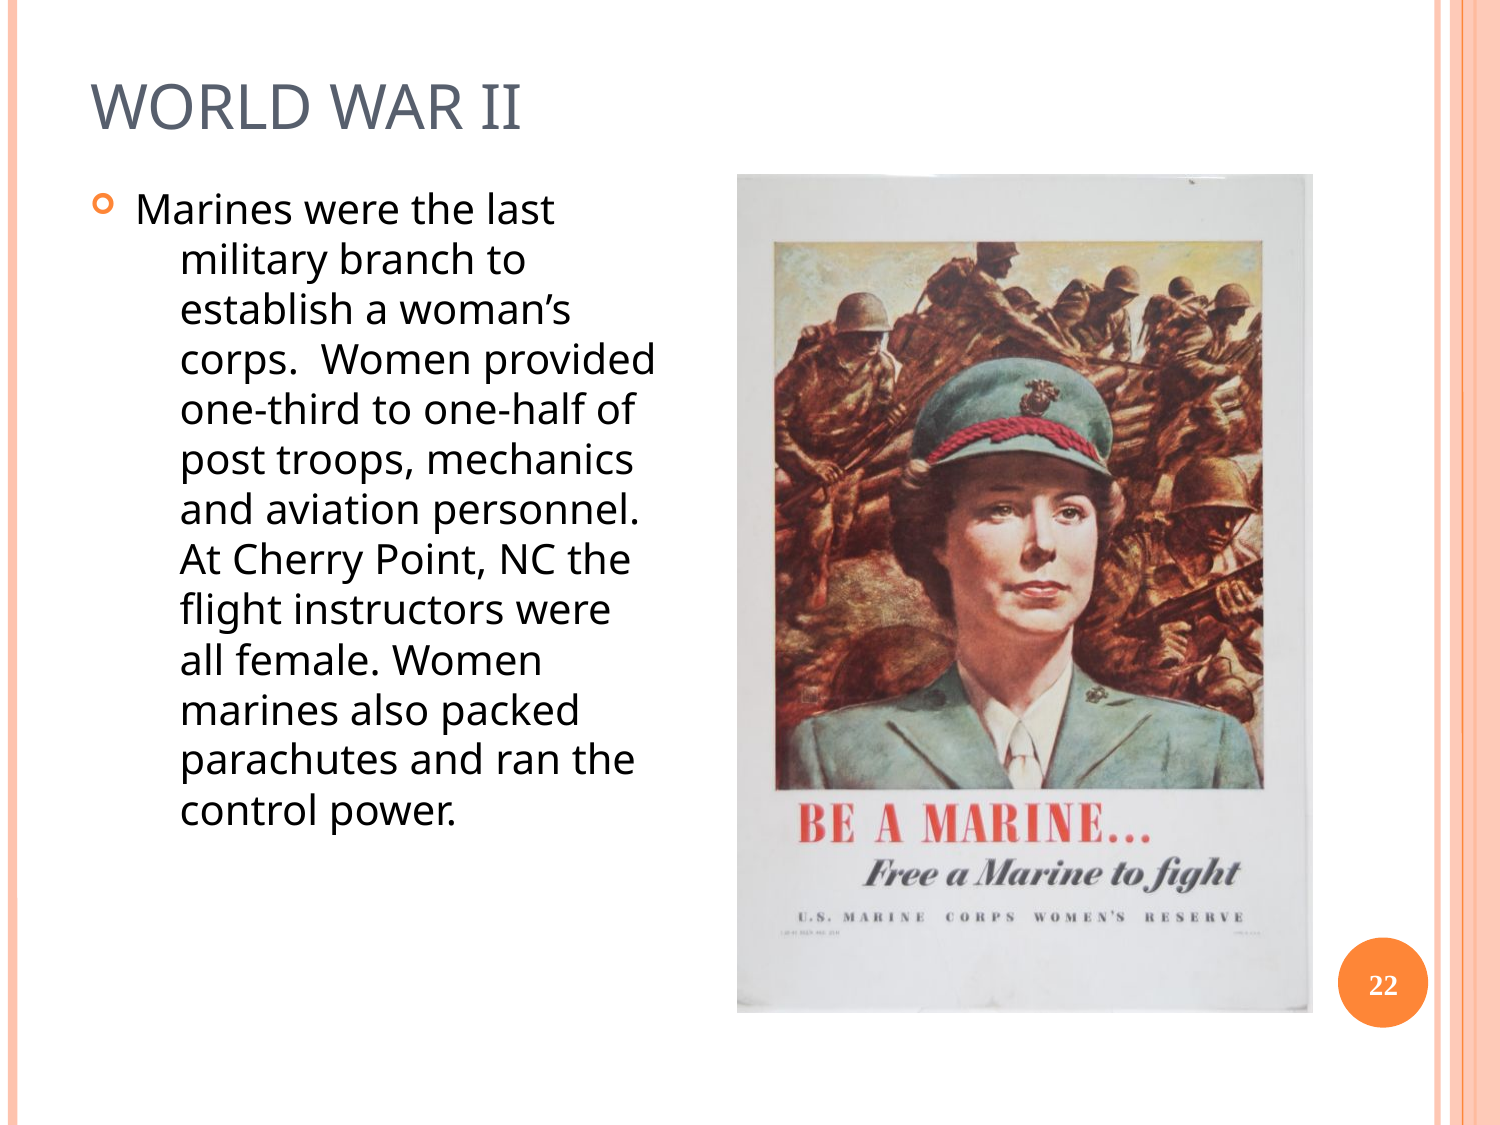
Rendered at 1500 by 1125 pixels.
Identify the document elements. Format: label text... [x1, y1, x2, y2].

title World War II [75, 45, 1300, 150]
text_box [1333, 940, 1434, 1027]
picture [737, 174, 1313, 1013]
list Marines were the last military branch to establish a woman’s corps. Women provided one-third to one-half of post troops, mechanics and aviation personnel. At Cherry Point, NC the flight instructors were all female. Women marines also packed parachutes and ran the control power. [75, 174, 676, 1013]
